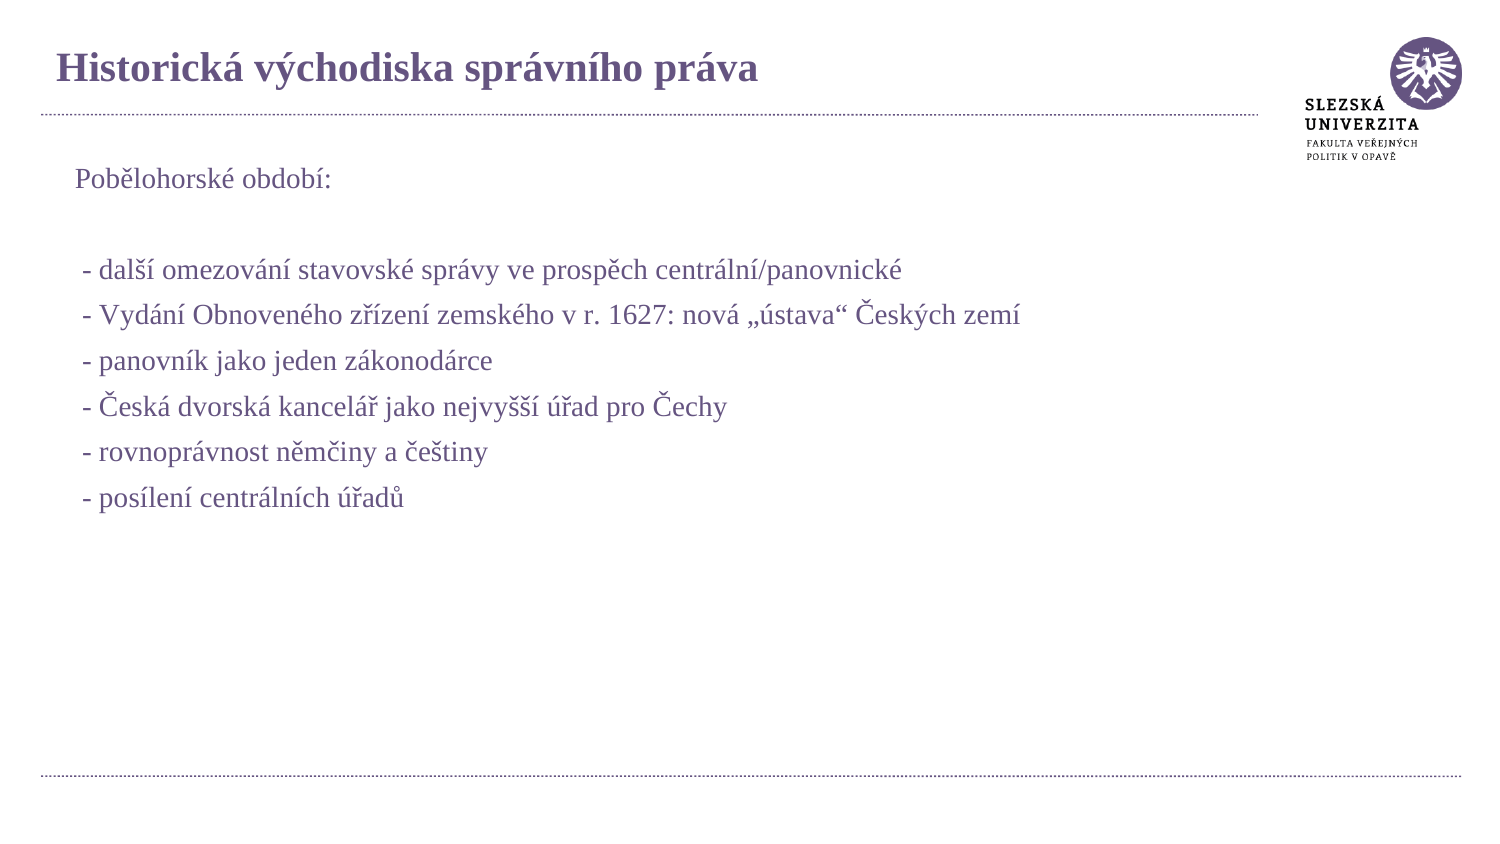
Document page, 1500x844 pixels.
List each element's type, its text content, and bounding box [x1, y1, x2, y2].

text_box Pobělohorské období: - další omezování stavovské správy ve prospěch centrální/panovnické - Vydání Obnoveného zřízení zemského v r. 1627: nová „ústava“ Českých zemí - panovník jako jeden zákonodárce - Česká dvorská kancelář jako nejvyšší úřad pro Čechy - rovnoprávnost němčiny a češtiny - posílení centrálních úřadů [59, 154, 1284, 812]
title Historická východiska správního práva [41, 32, 786, 116]
